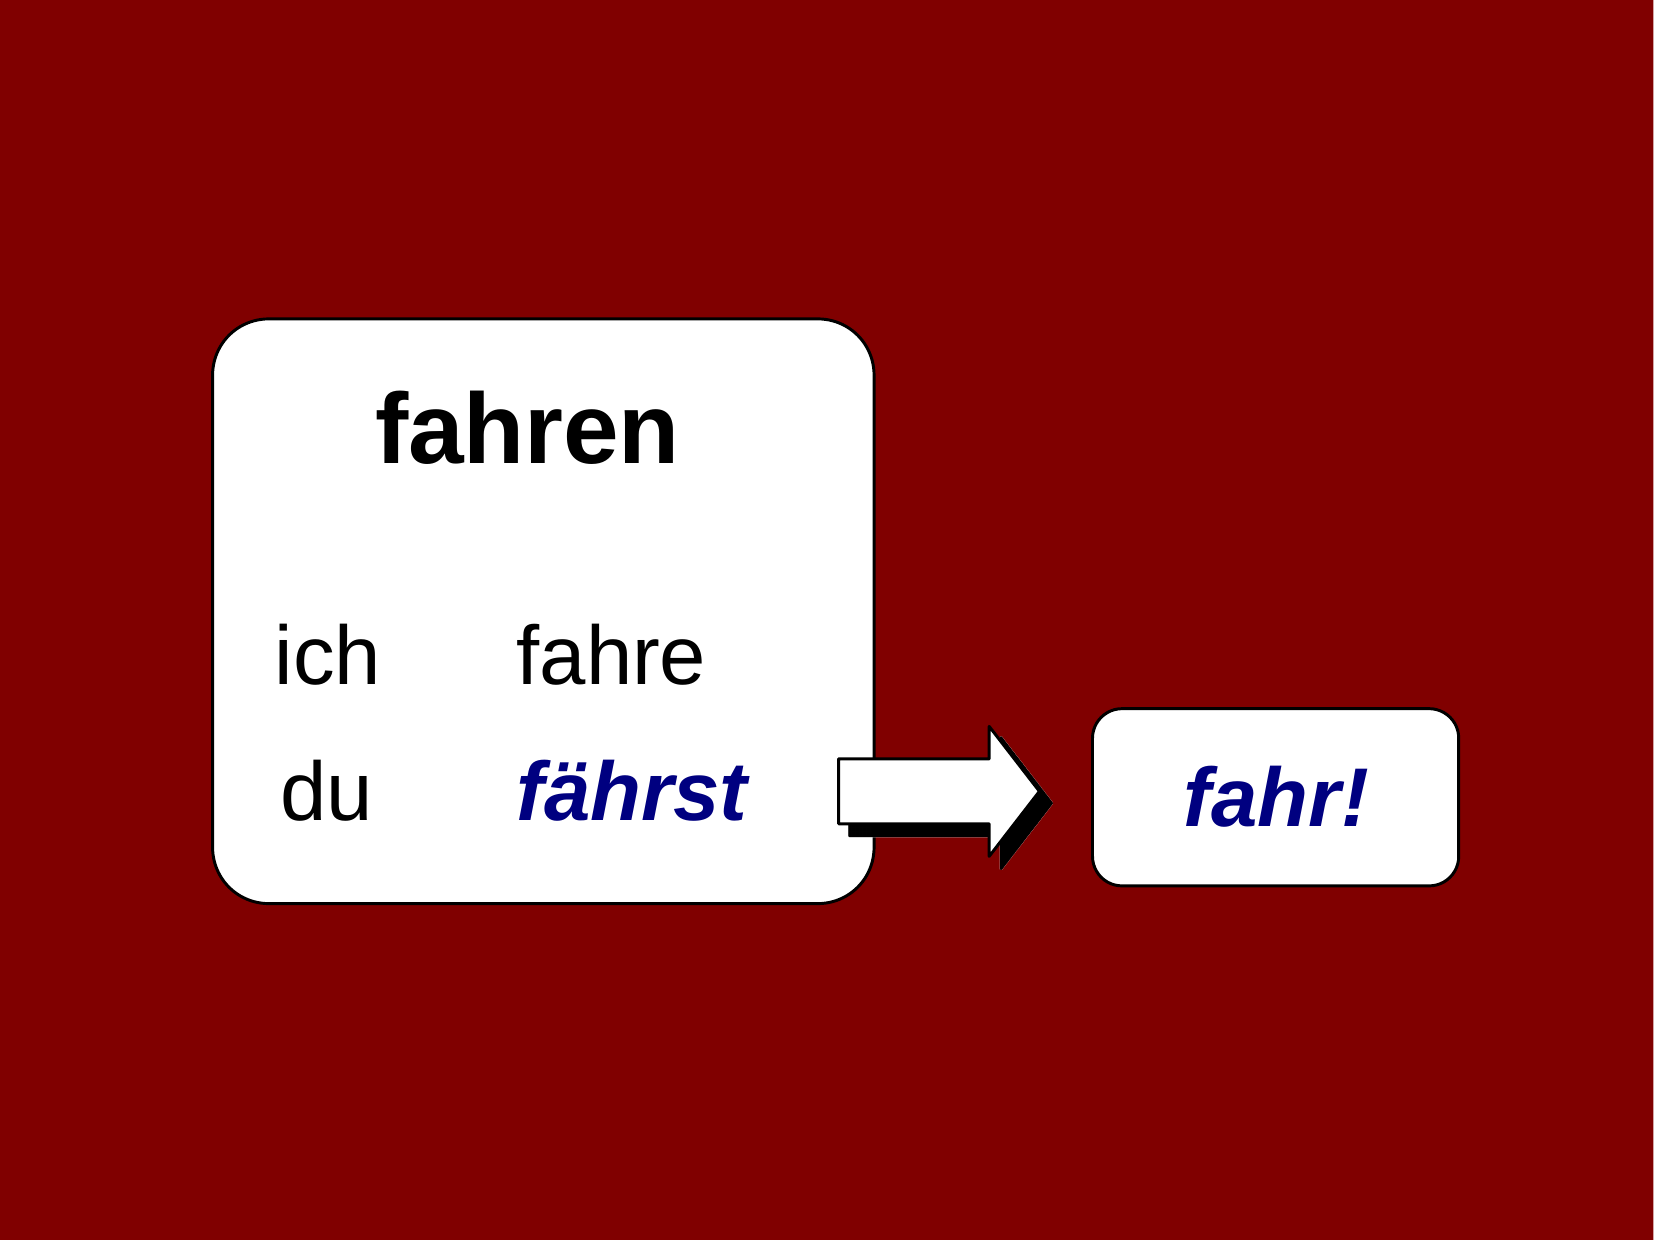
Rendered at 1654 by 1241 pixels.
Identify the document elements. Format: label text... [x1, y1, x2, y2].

text_box [1092, 708, 1459, 886]
text_box fahren [360, 366, 821, 498]
text_box fährst [501, 738, 786, 851]
text_box du [265, 738, 467, 851]
text_box fahre [501, 602, 845, 715]
text_box [212, 318, 1040, 904]
text_box fahr! [1169, 744, 1548, 857]
text_box ich [259, 602, 449, 715]
